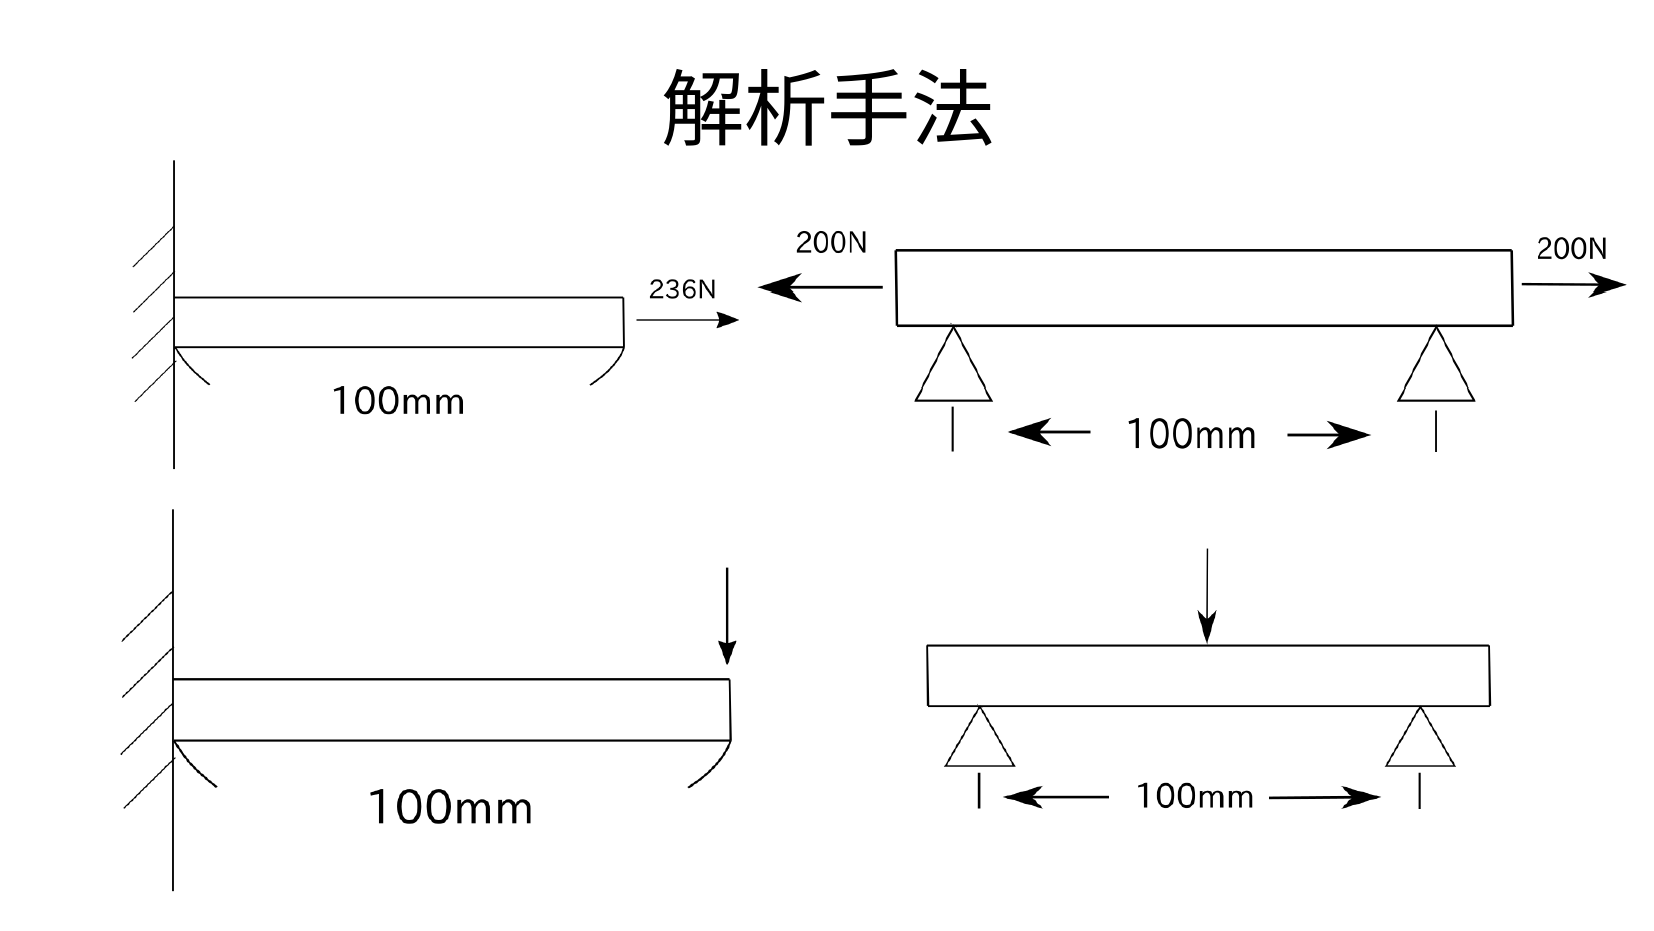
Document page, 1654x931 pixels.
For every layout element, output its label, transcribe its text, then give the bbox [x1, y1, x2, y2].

picture [909, 524, 1501, 843]
picture [115, 155, 745, 473]
picture [748, 197, 1642, 485]
title 解析手法 [83, 25, 1573, 181]
picture [94, 502, 804, 898]
